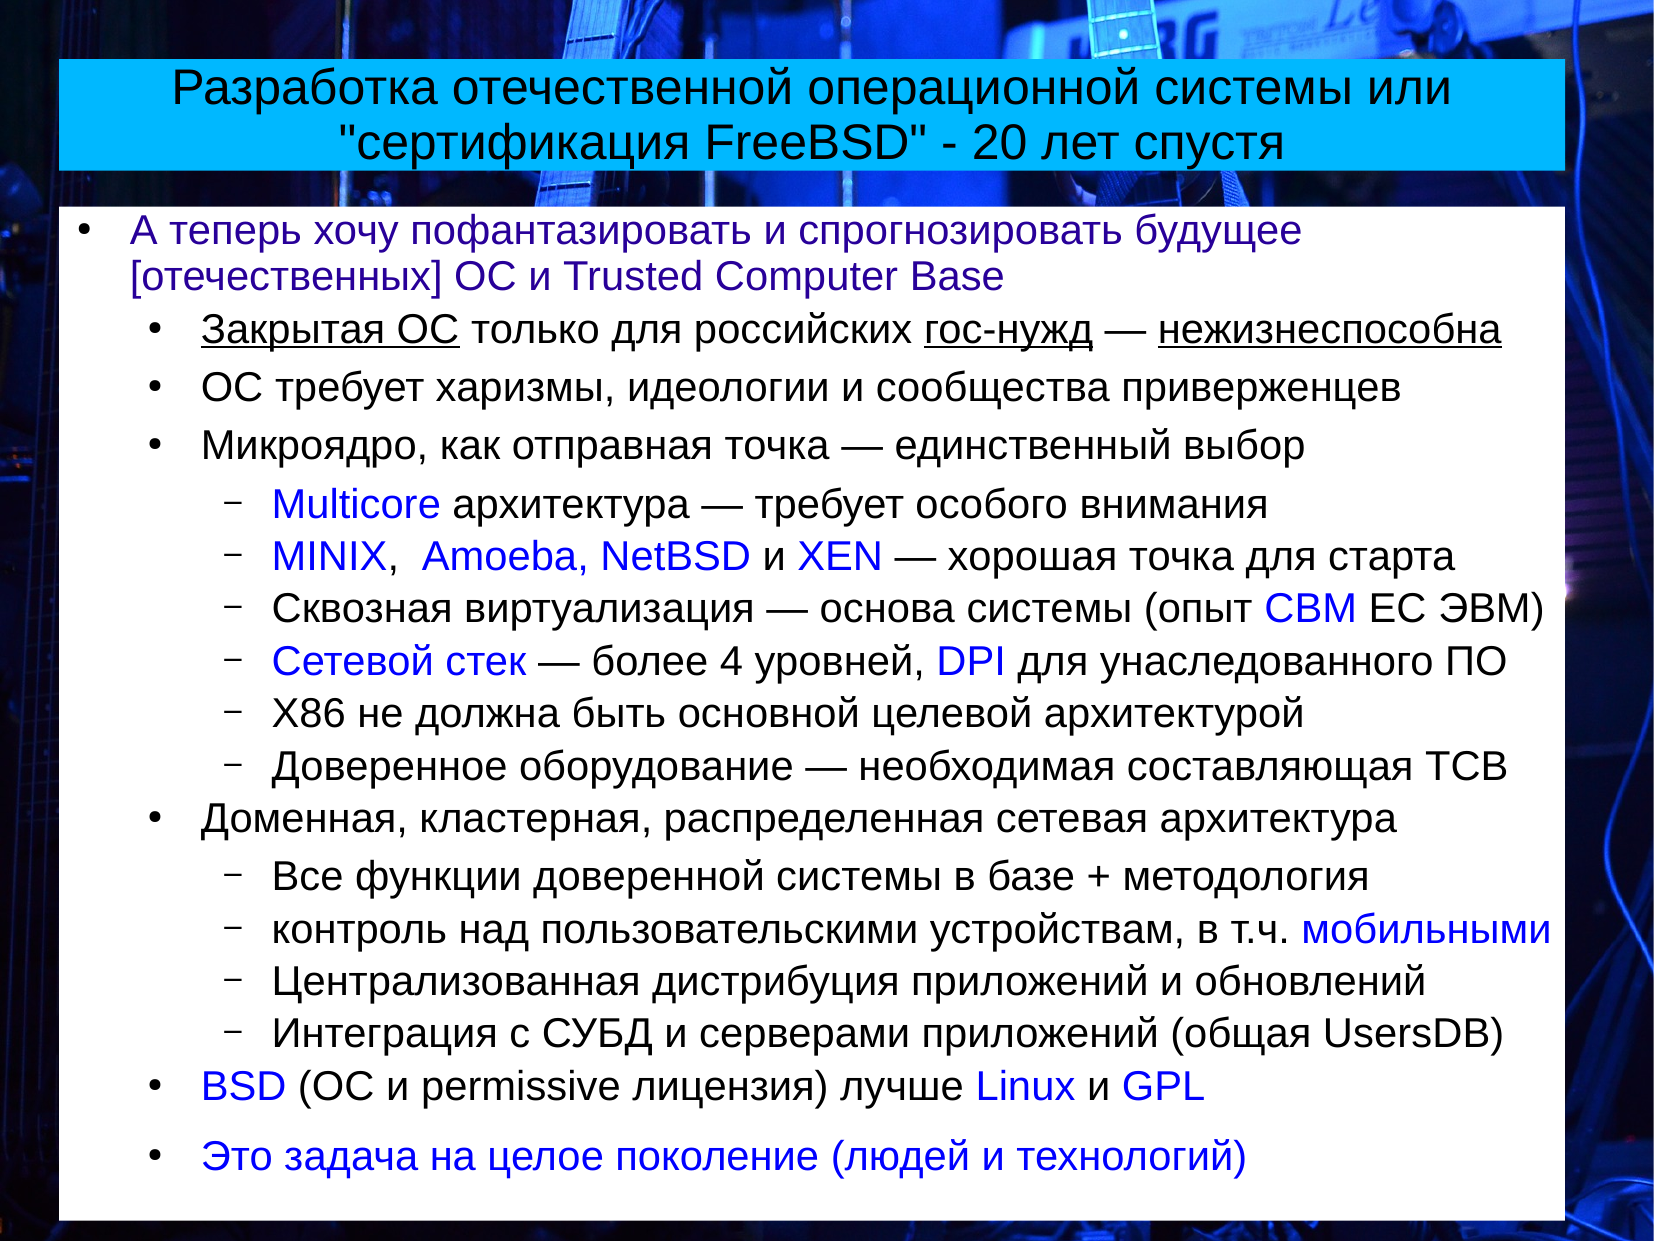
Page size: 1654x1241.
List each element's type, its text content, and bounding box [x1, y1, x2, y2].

list А теперь хочу пофантазировать и спрогнозировать будущее [отечественных] ОС и Trusted Computer Base Закрытая ОС только для российских гос-нужд — нежизнеспособна ОС требует харизмы, идеологии и сообщества приверженцев Микроядро, как отправная точка — единственный выбор Multicore архитектура — требует особого внимания MINIX, Amoeba, NetBSD и XEN — хорошая точка для старта Сквозная виртуализация — основа системы (опыт СВМ ЕС ЭВМ) Сетевой стек — более 4 уровней, DPI для унаследованного ПО X86 не должна быть основной целевой архитектурой Доверенное оборудование — необходимая составляющая TCB Доменная, кластерная, распределенная сетевая архитектура Все функции доверенной системы в базе + методология контроль над пользовательскими устройствам, в т.ч. мобильными Централизованная дистрибуция приложений и обновлений Интеграция с СУБД и серверами приложений (общая UsersDB) BSD (ОС и permissive лицензия) лучше Linux и GPL Это задача на целое поколение (людей и технологий) [59, 206, 1565, 1221]
title Разработка отечественной операционной системы или "сертификация FreeBSD" - 20 лет спустя [59, 59, 1566, 171]
picture [0, 0, 1654, 1241]
